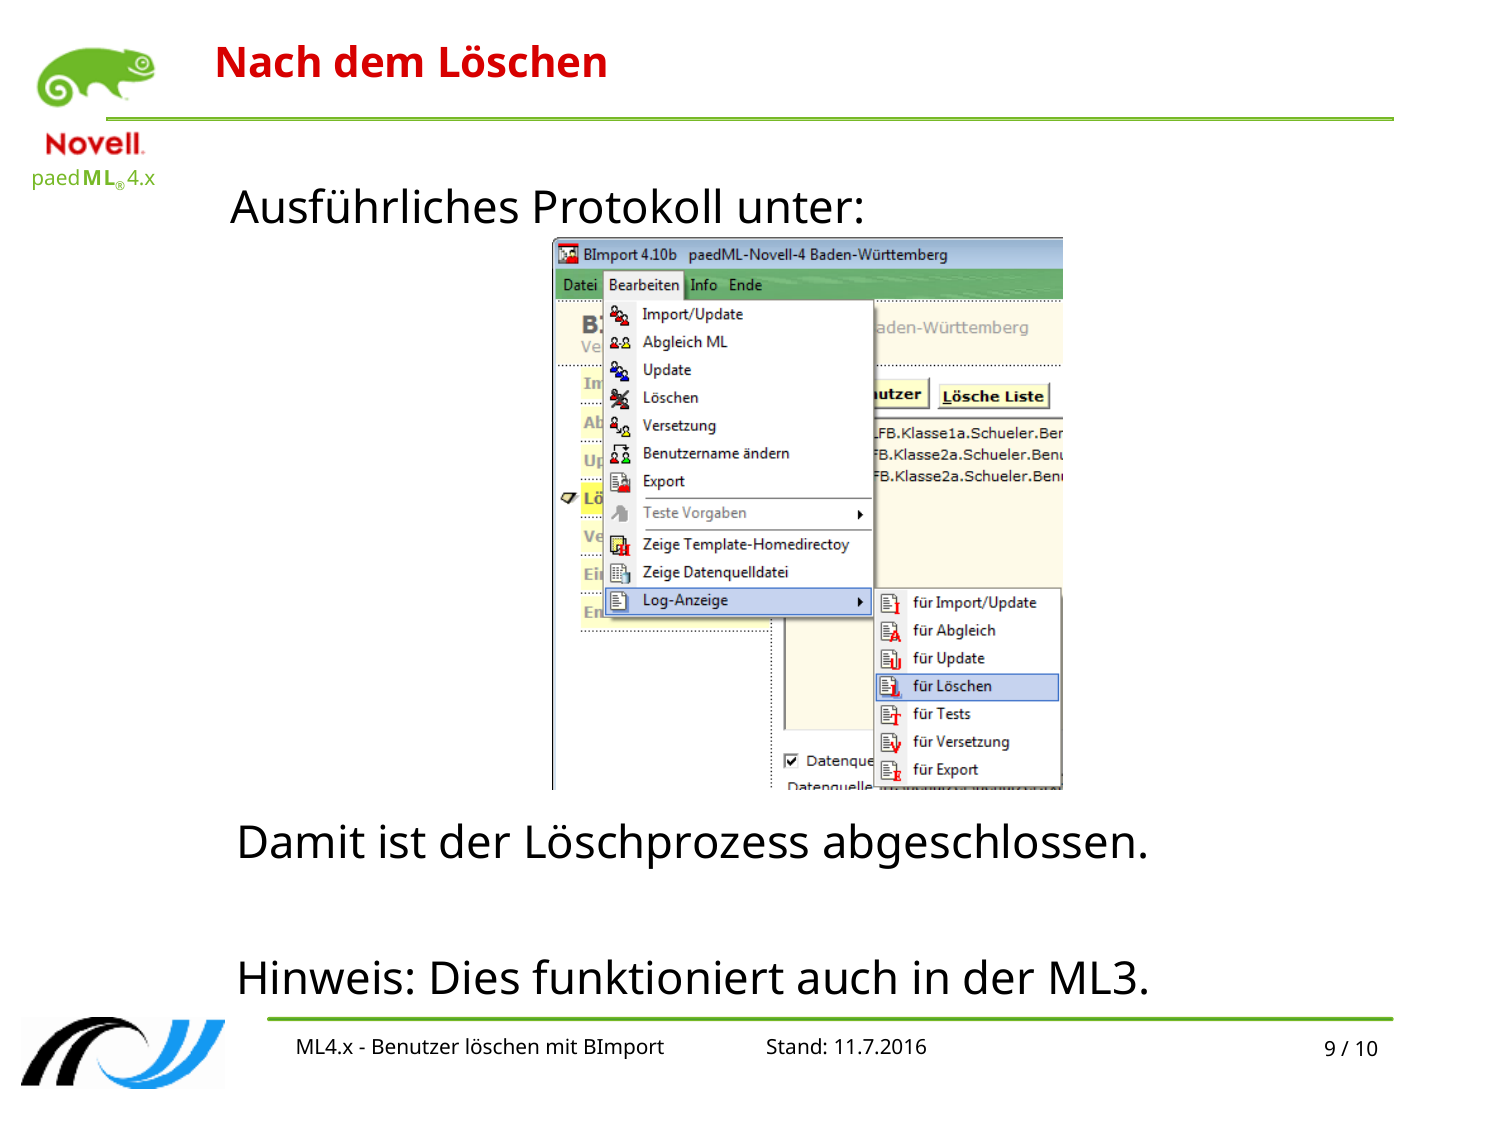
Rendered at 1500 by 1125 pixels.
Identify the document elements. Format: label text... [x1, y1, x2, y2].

title Nach dem Löschen [214, 16, 1393, 108]
picture [21, 1017, 225, 1089]
picture [552, 236, 1063, 790]
list Damit ist der Löschprozess abgeschlossen. Hinweis: Dies funktioniert auch in der ML3. [236, 810, 1394, 1004]
picture [24, 32, 167, 175]
list Ausführliches Protokoll unter: [230, 174, 1388, 266]
